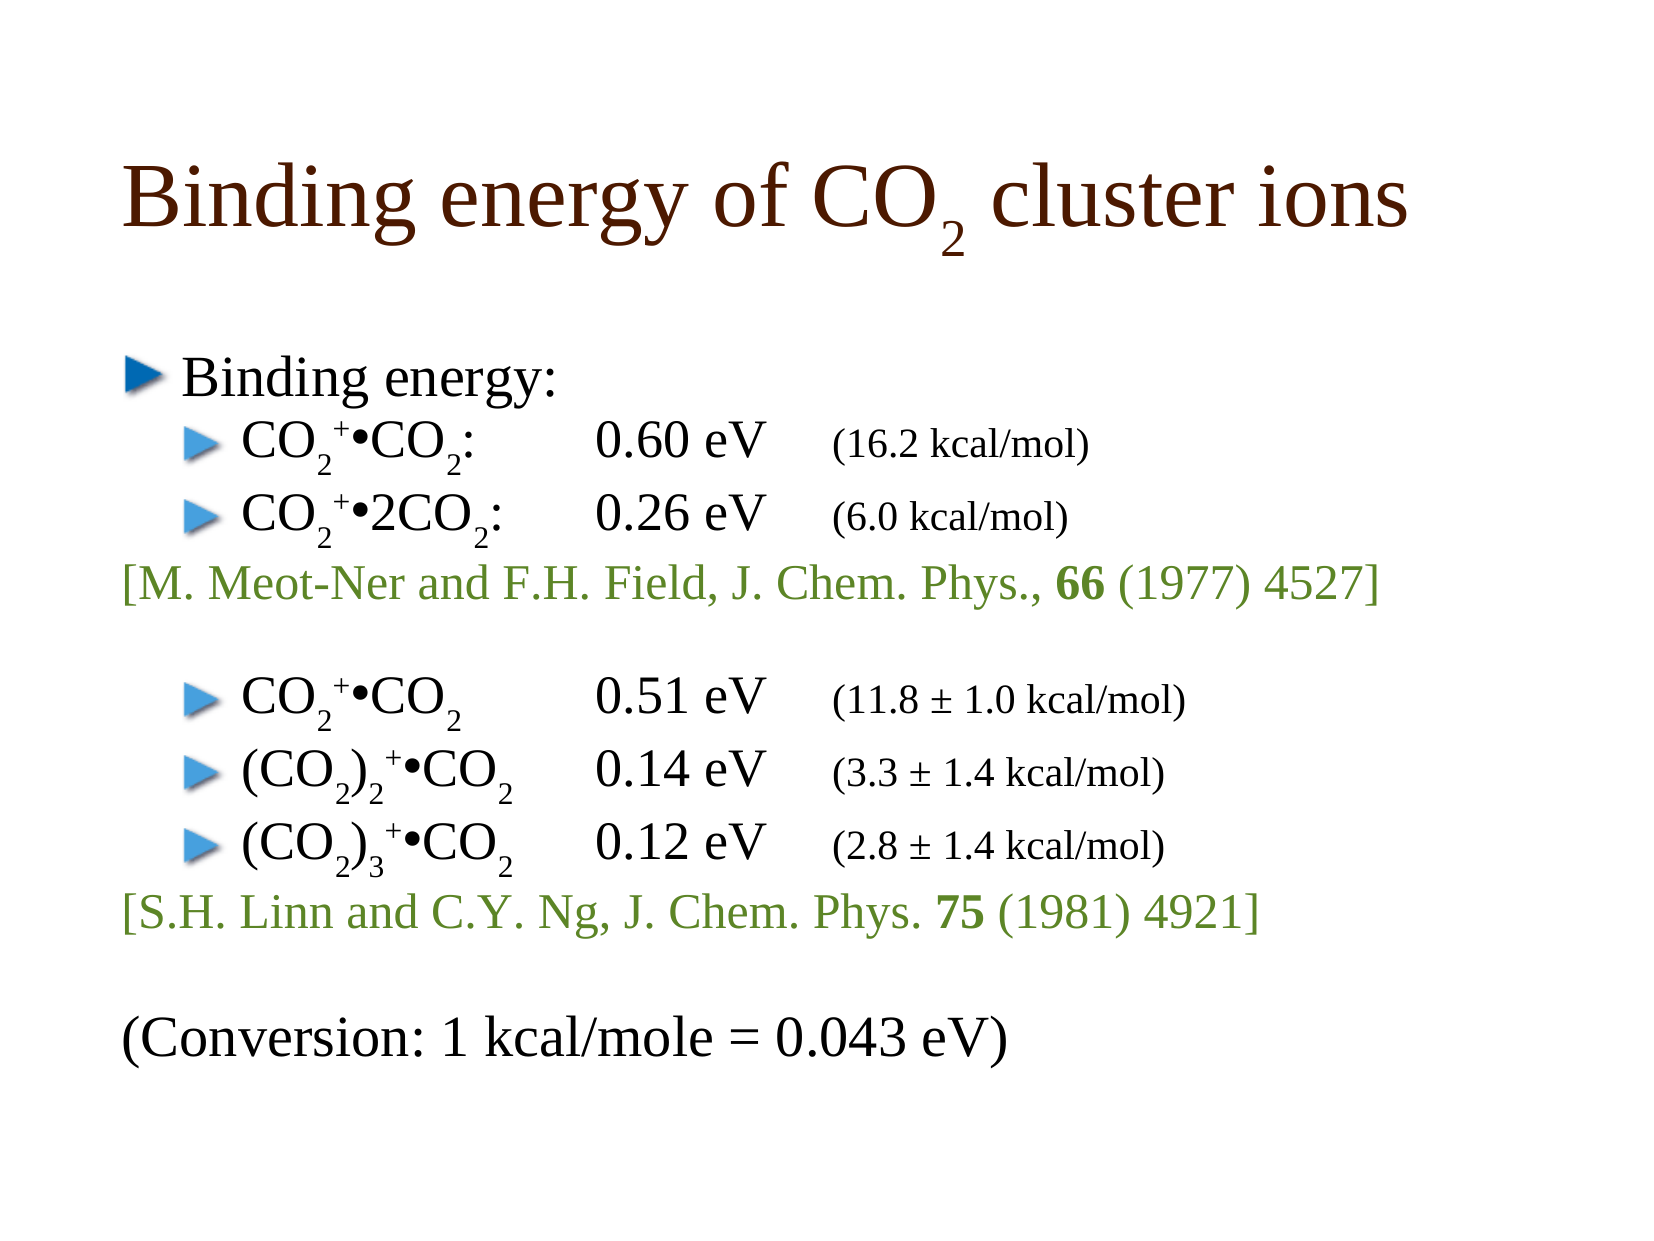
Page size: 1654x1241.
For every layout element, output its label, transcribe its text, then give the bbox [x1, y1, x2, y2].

list Binding energy: CO2+CO2: 0.60 eV (16.2 kcal/mol) CO2+2CO2: 0.26 eV (6.0 kcal/mol) [M. Meot-Ner and F.H. Field, J. Chem. Phys., 66 (1977) 4527] CO2+CO2 0.51 eV (11.8 ± 1.0 kcal/mol) (CO2)2+CO2 0.14 eV (3.3 ± 1.4 kcal/mol) (CO2)3+CO2 0.12 eV (2.8 ± 1.4 kcal/mol) [S.H. Linn and C.Y. Ng, J. Chem. Phys. 75 (1981) 4921] (Conversion: 1 kcal/mole = 0.043 eV) [121, 344, 1534, 1149]
title Binding energy of CO2 cluster ions [121, 102, 1534, 311]
